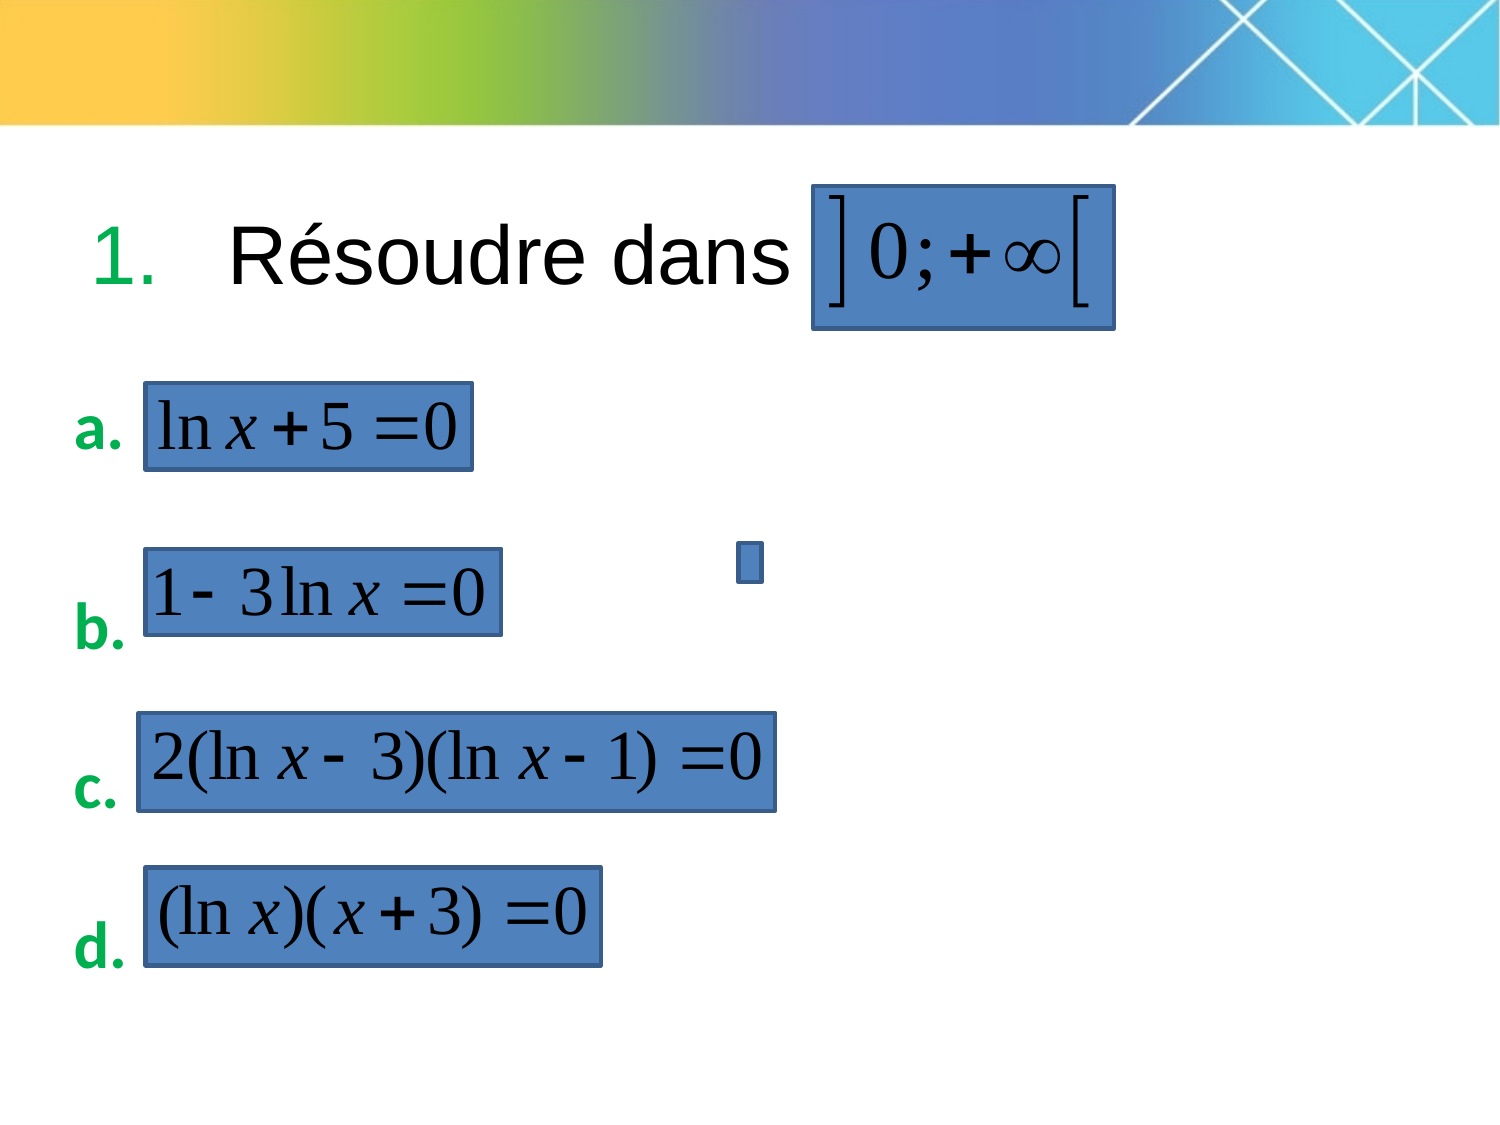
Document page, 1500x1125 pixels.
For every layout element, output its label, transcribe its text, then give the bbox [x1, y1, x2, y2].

text_box Résoudre dans [75, 164, 1500, 338]
chart [147, 550, 500, 633]
chart [147, 385, 470, 468]
chart [140, 714, 774, 809]
text_box a. b. c. d. [58, 375, 1442, 1017]
chart [815, 188, 1112, 327]
chart [147, 869, 599, 964]
chart [740, 544, 760, 581]
